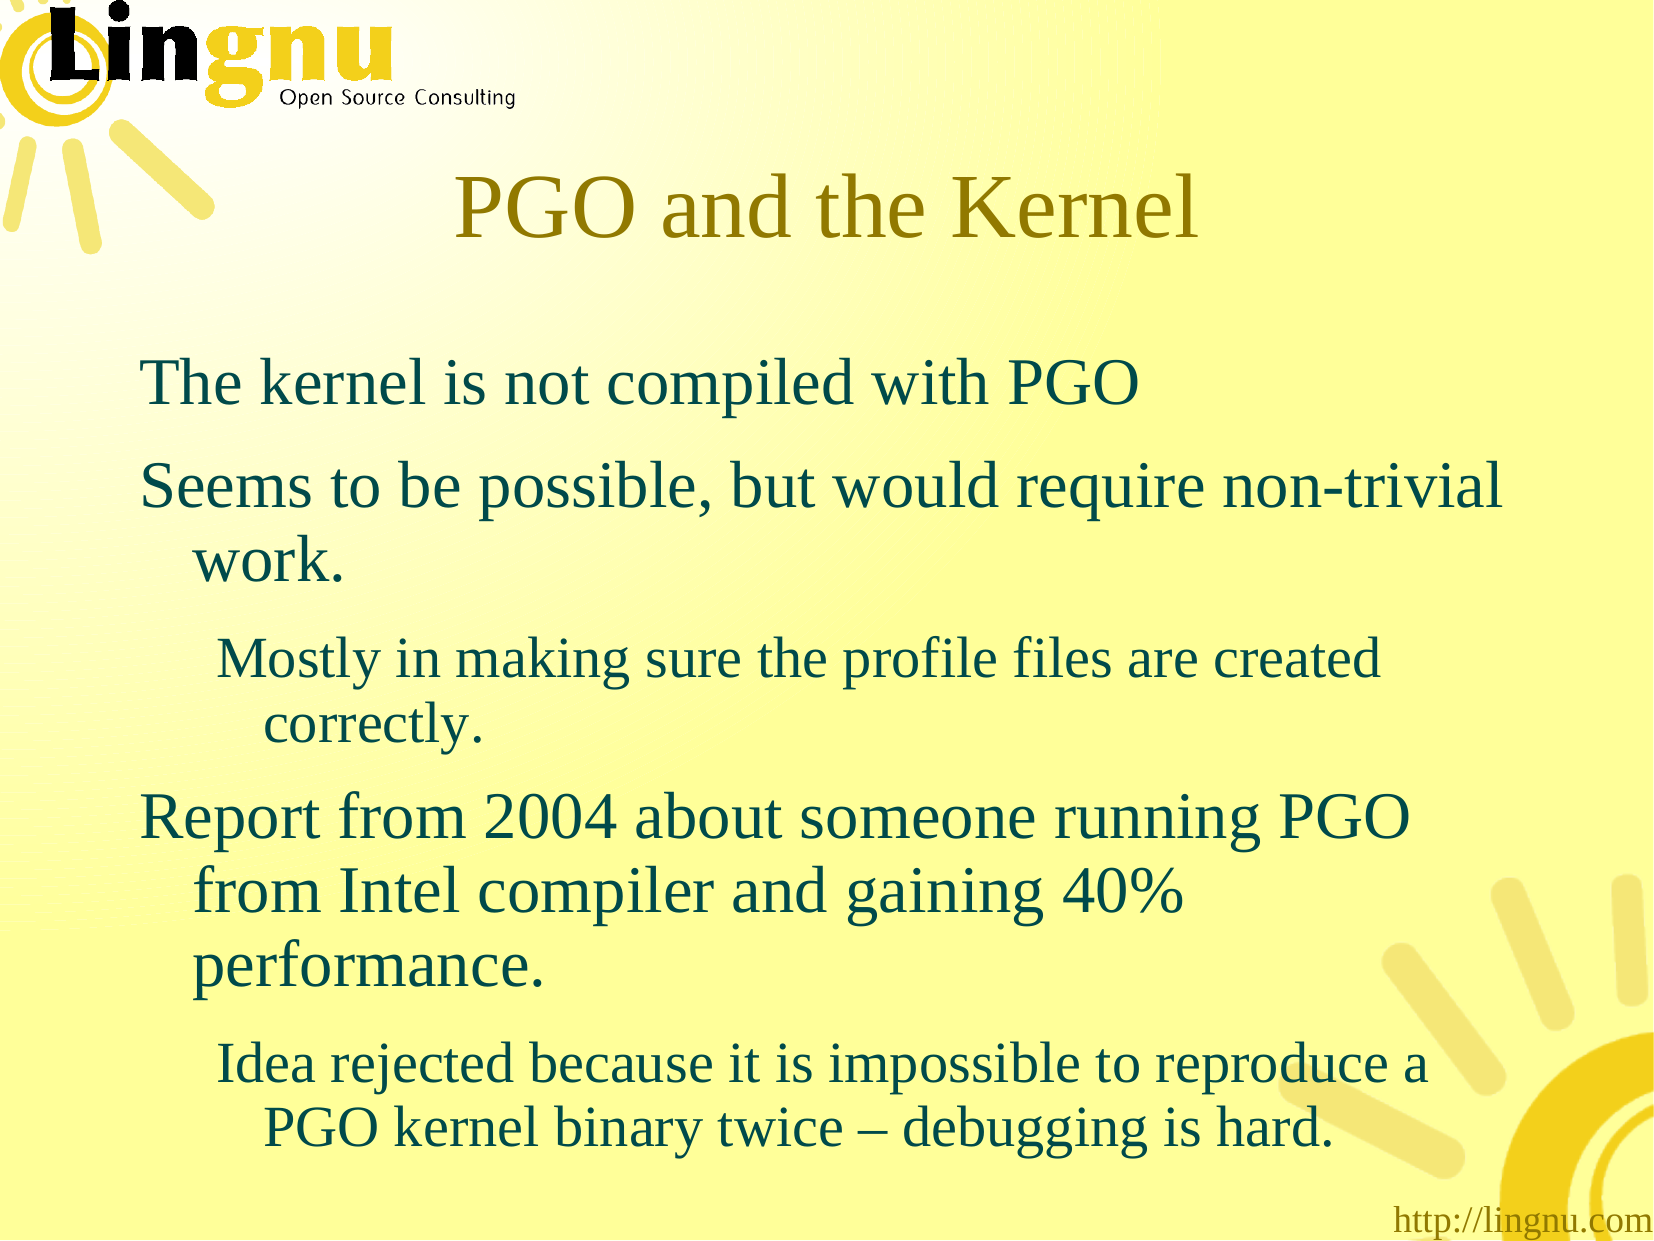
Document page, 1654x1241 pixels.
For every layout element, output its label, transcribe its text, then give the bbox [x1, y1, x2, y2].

picture [0, 0, 516, 256]
title PGO and the Kernel [121, 102, 1534, 311]
picture [1256, 871, 1654, 1241]
list The kernel is not compiled with PGO Seems to be possible, but would require non-trivial work. Mostly in making sure the profile files are created correctly. Report from 2004 about someone running PGO from Intel compiler and gaining 40% performance. Idea rejected because it is impossible to reproduce a PGO kernel binary twice – debugging is hard. [121, 344, 1534, 1160]
